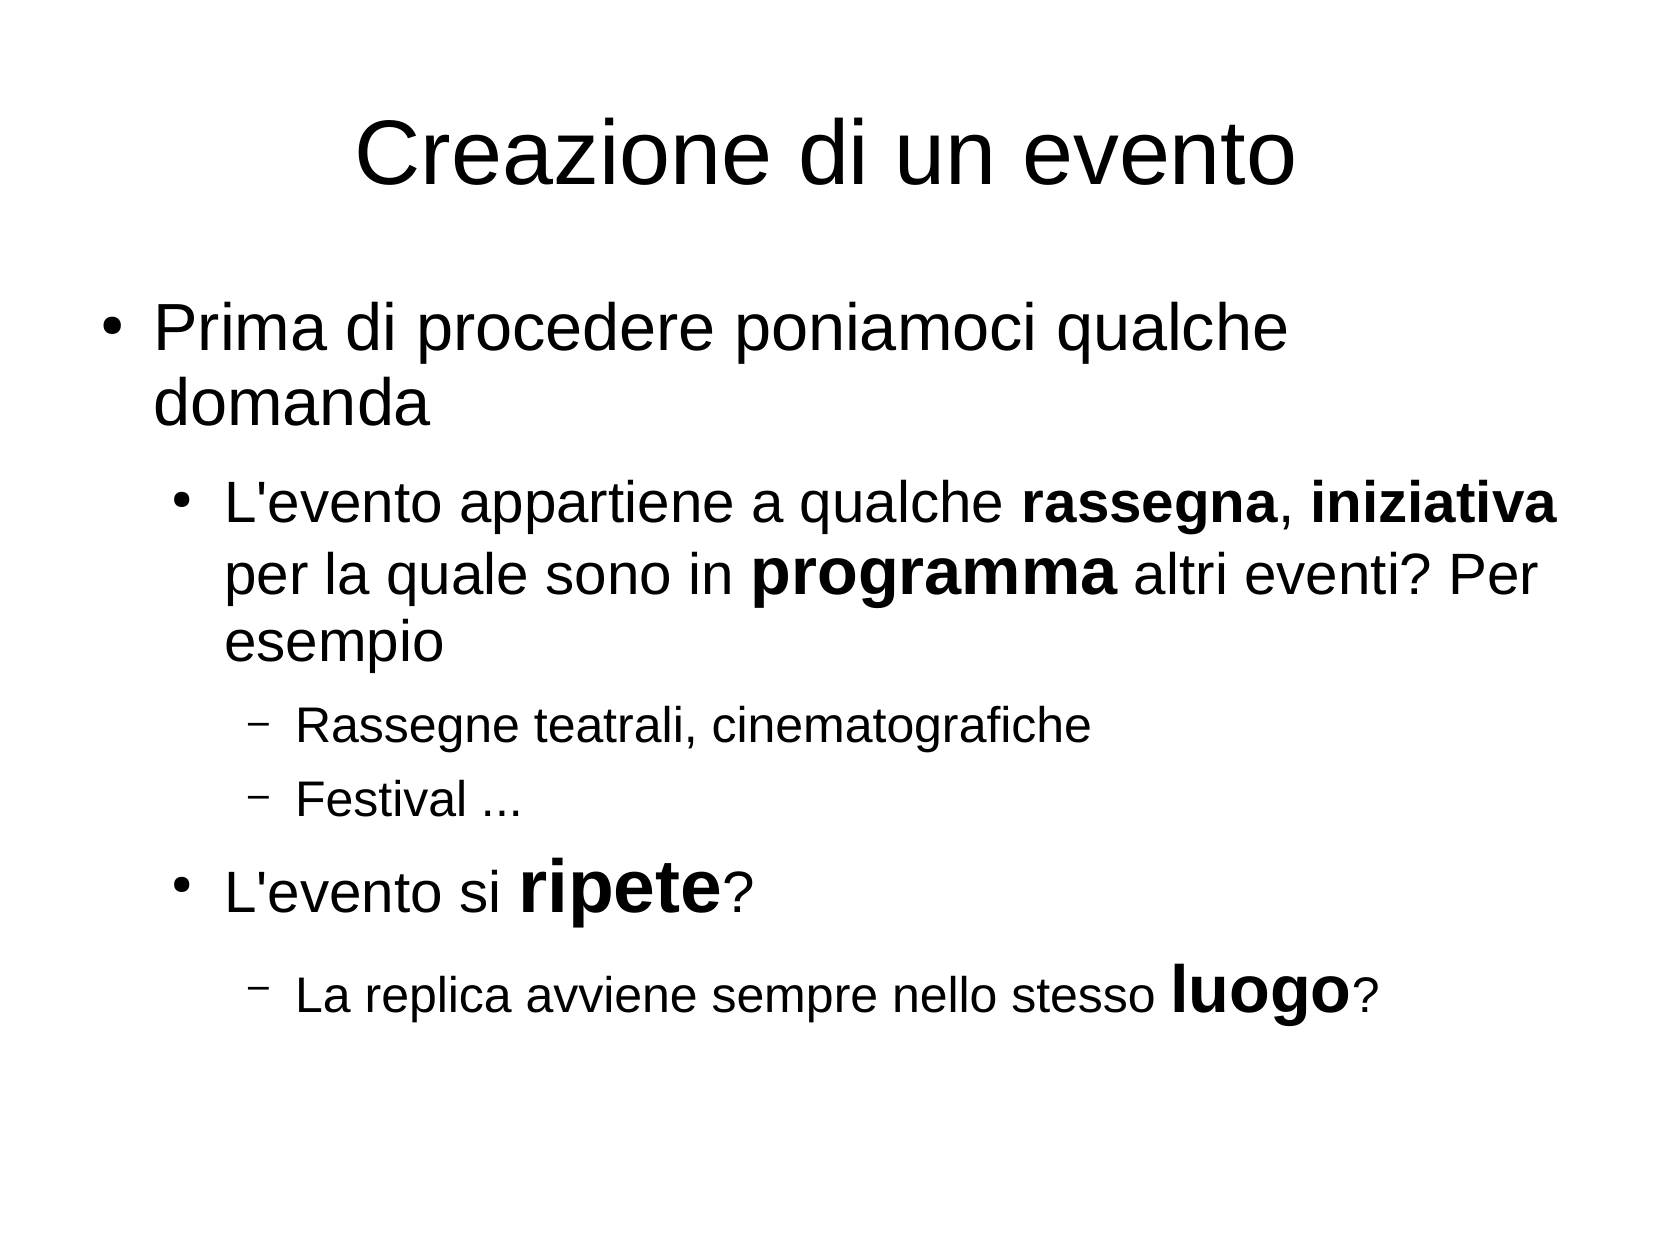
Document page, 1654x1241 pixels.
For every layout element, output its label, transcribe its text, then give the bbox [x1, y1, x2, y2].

list Prima di procedere poniamoci qualche domanda L'evento appartiene a qualche rassegna, iniziativa per la quale sono in programma altri eventi? Per esempio Rassegne teatrali, cinematografiche Festival ... L'evento si ripete? La replica avviene sempre nello stesso luogo? [82, 290, 1571, 1094]
title Creazione di un evento [82, 49, 1571, 257]
